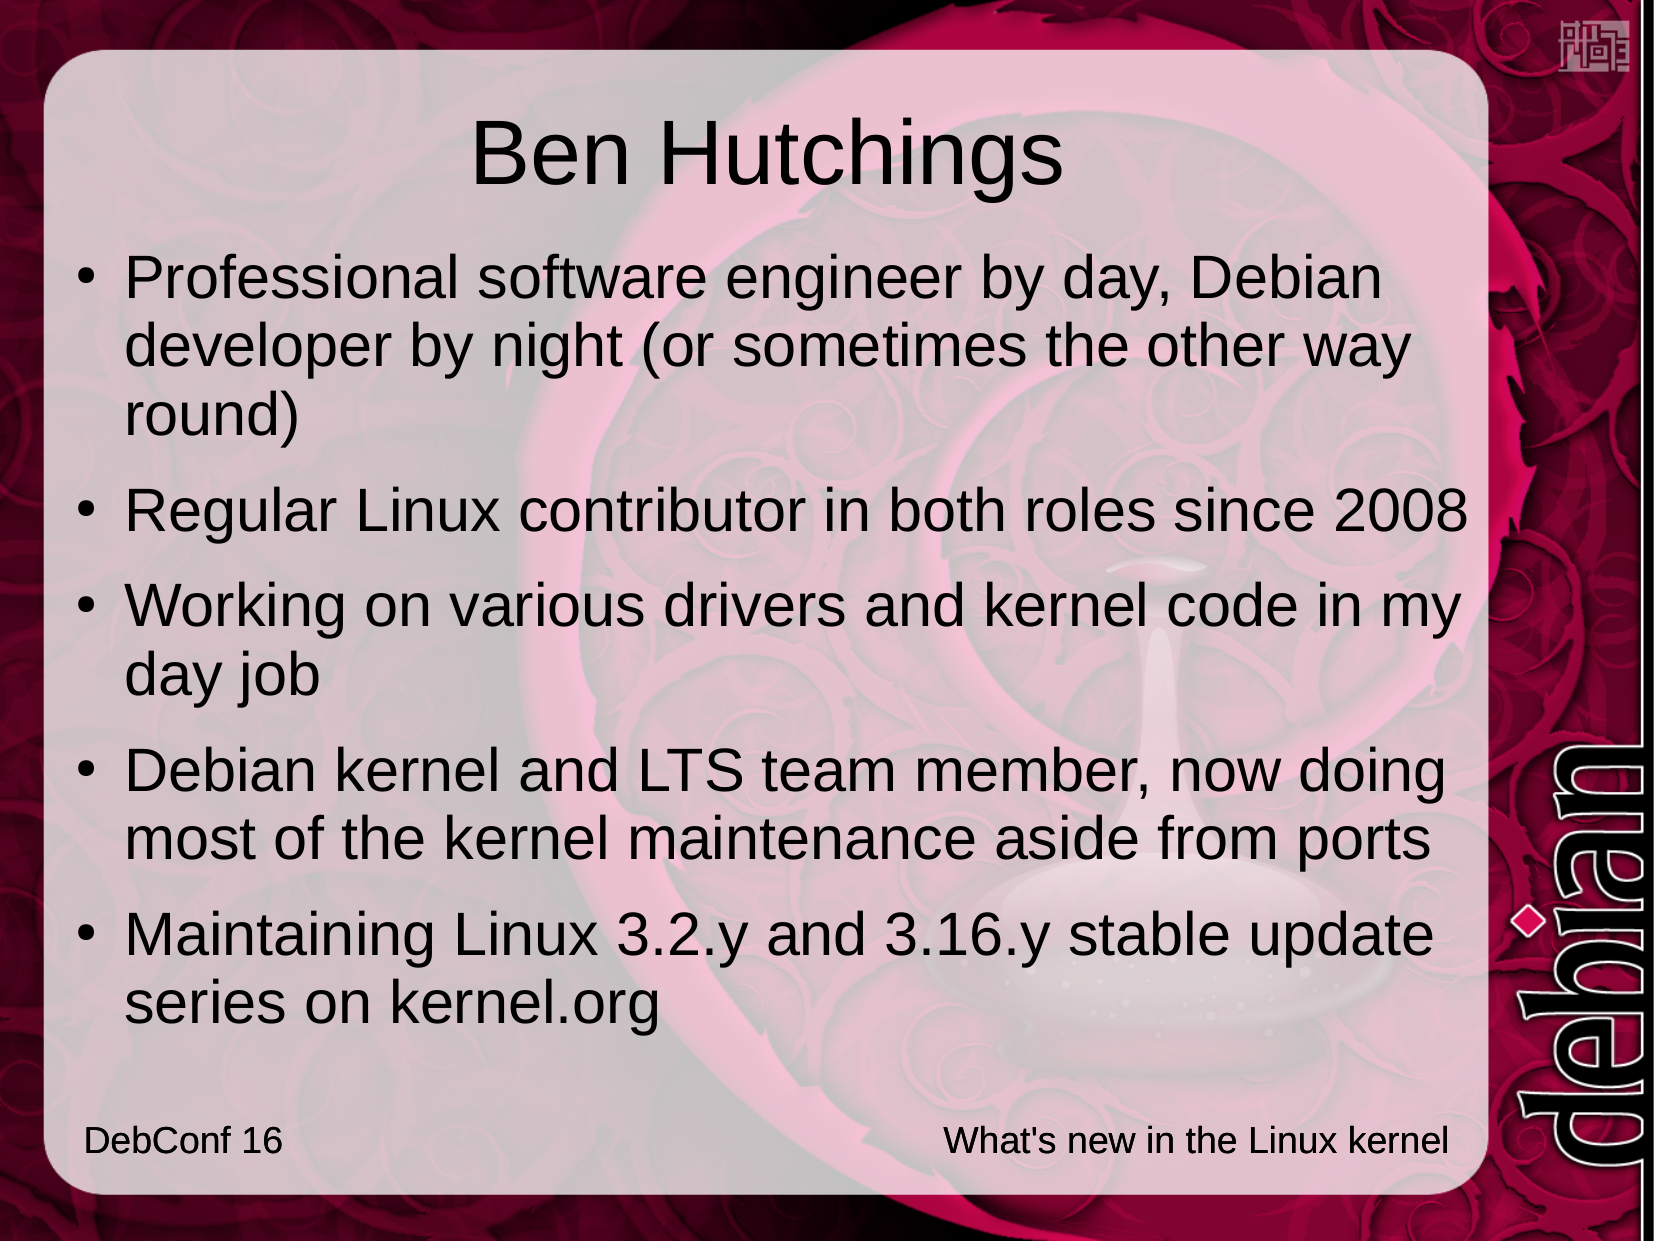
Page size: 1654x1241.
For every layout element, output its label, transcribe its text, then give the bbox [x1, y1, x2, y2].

text_box DebConf 16 [68, 1112, 746, 1170]
list Professional software engineer by day, Debian developer by night (or sometimes the other way round) Regular Linux contributor in both roles since 2008 Working on various drivers and kernel code in my day job Debian kernel and LTS team member, now doing most of the kernel maintenance aside from ports Maintaining Linux 3.2.y and 3.16.y stable update series on kernel.org [59, 242, 1477, 1062]
picture [0, 0, 1654, 1241]
text_box What's new in the Linux kernel [770, 1112, 1465, 1170]
title Ben Hutchings [59, 49, 1477, 242]
